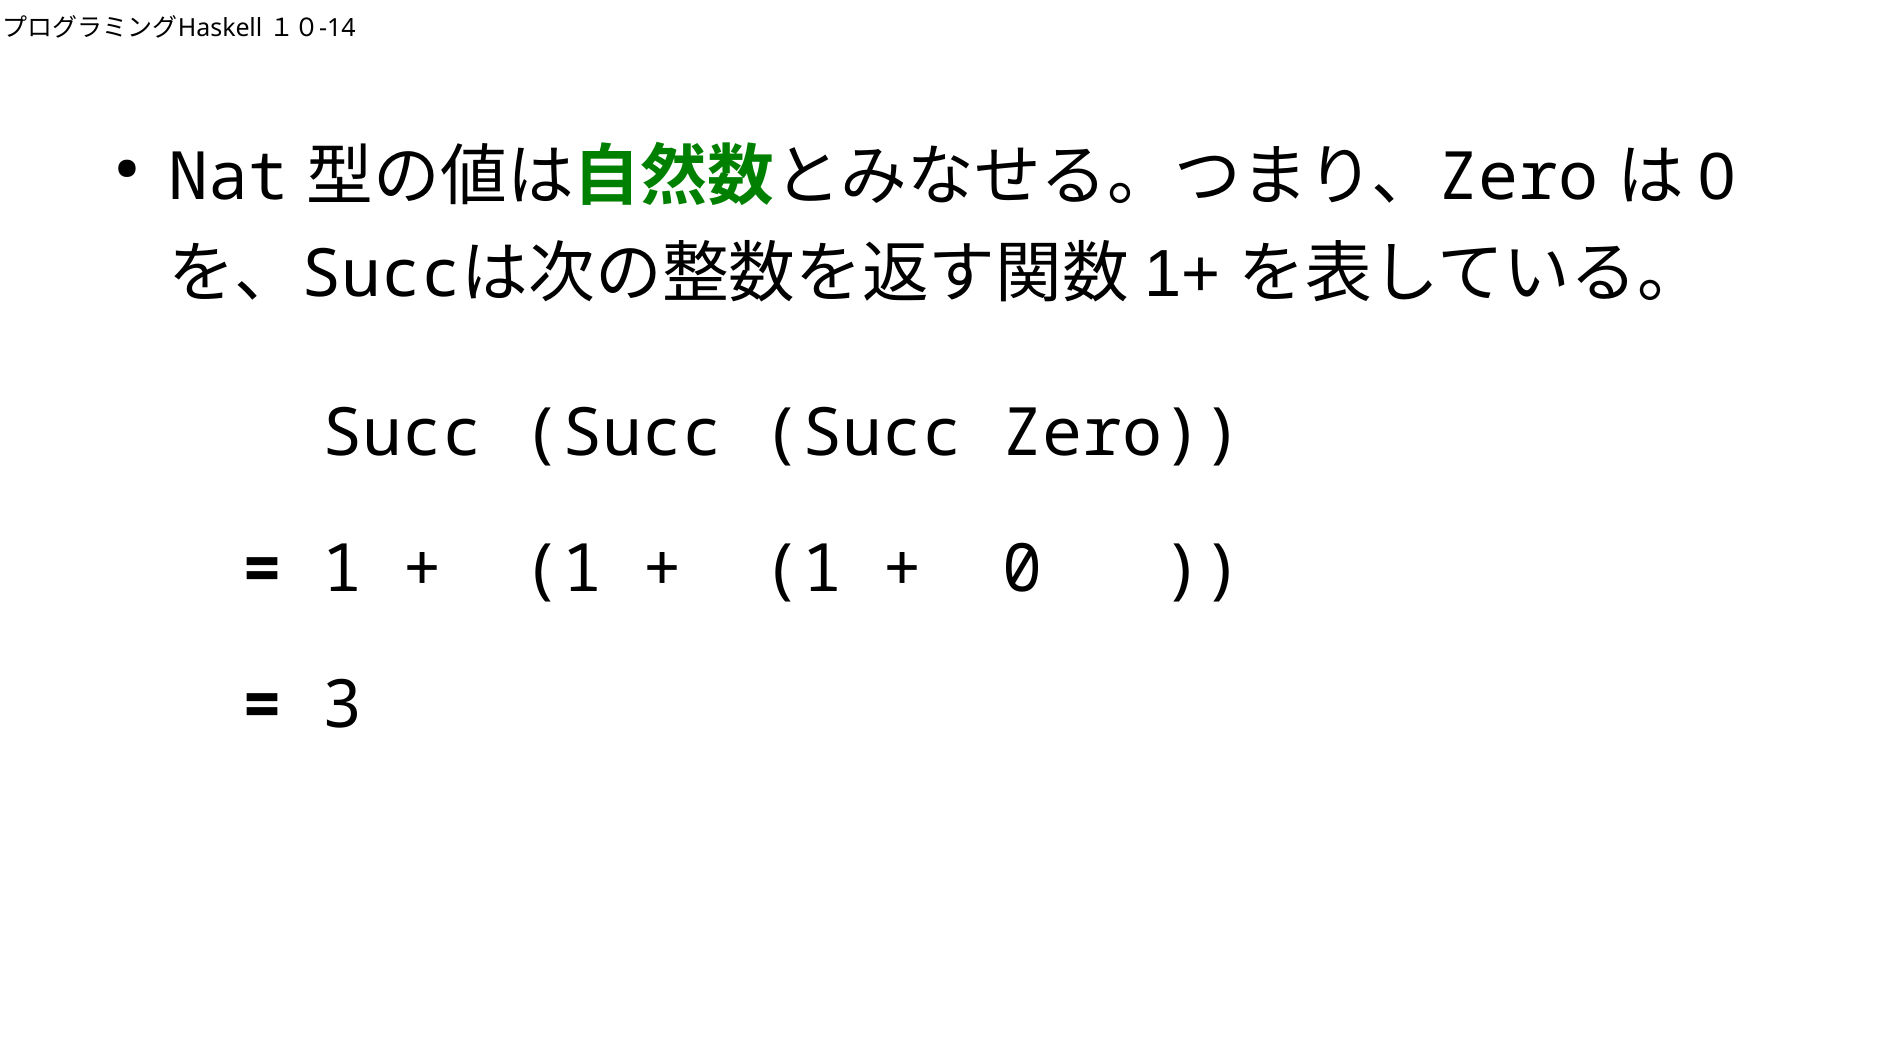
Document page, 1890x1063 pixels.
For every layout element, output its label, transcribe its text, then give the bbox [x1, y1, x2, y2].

text_box Succ (Succ (Succ Zero)) = 1 + (1 + (1 + 0 )) = 3 [227, 376, 1565, 770]
list Nat 型の値は自然数とみなせる。つまり、Zero は 0を、Succは次の整数を返す関数 1+ を表している。 [94, 118, 1796, 282]
